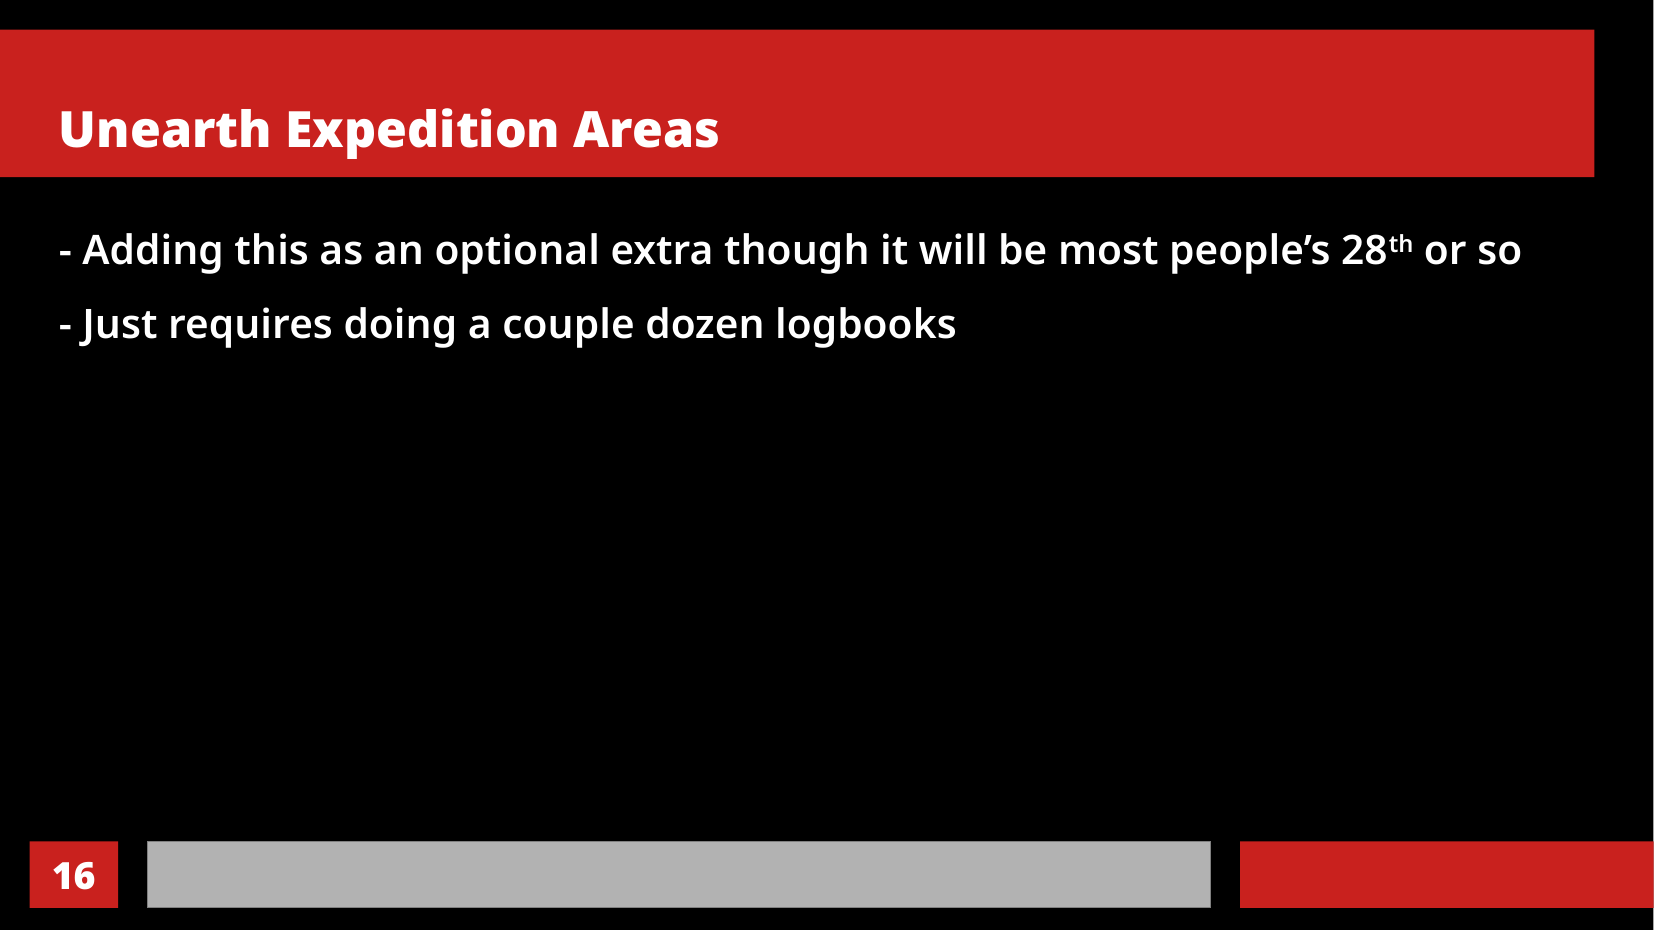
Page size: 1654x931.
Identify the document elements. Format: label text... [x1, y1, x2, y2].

title Unearth Expedition Areas [59, 44, 1595, 163]
list - Adding this as an optional extra though it will be most people’s 28th or so - Just requires doing a couple dozen logbooks [59, 221, 1565, 798]
